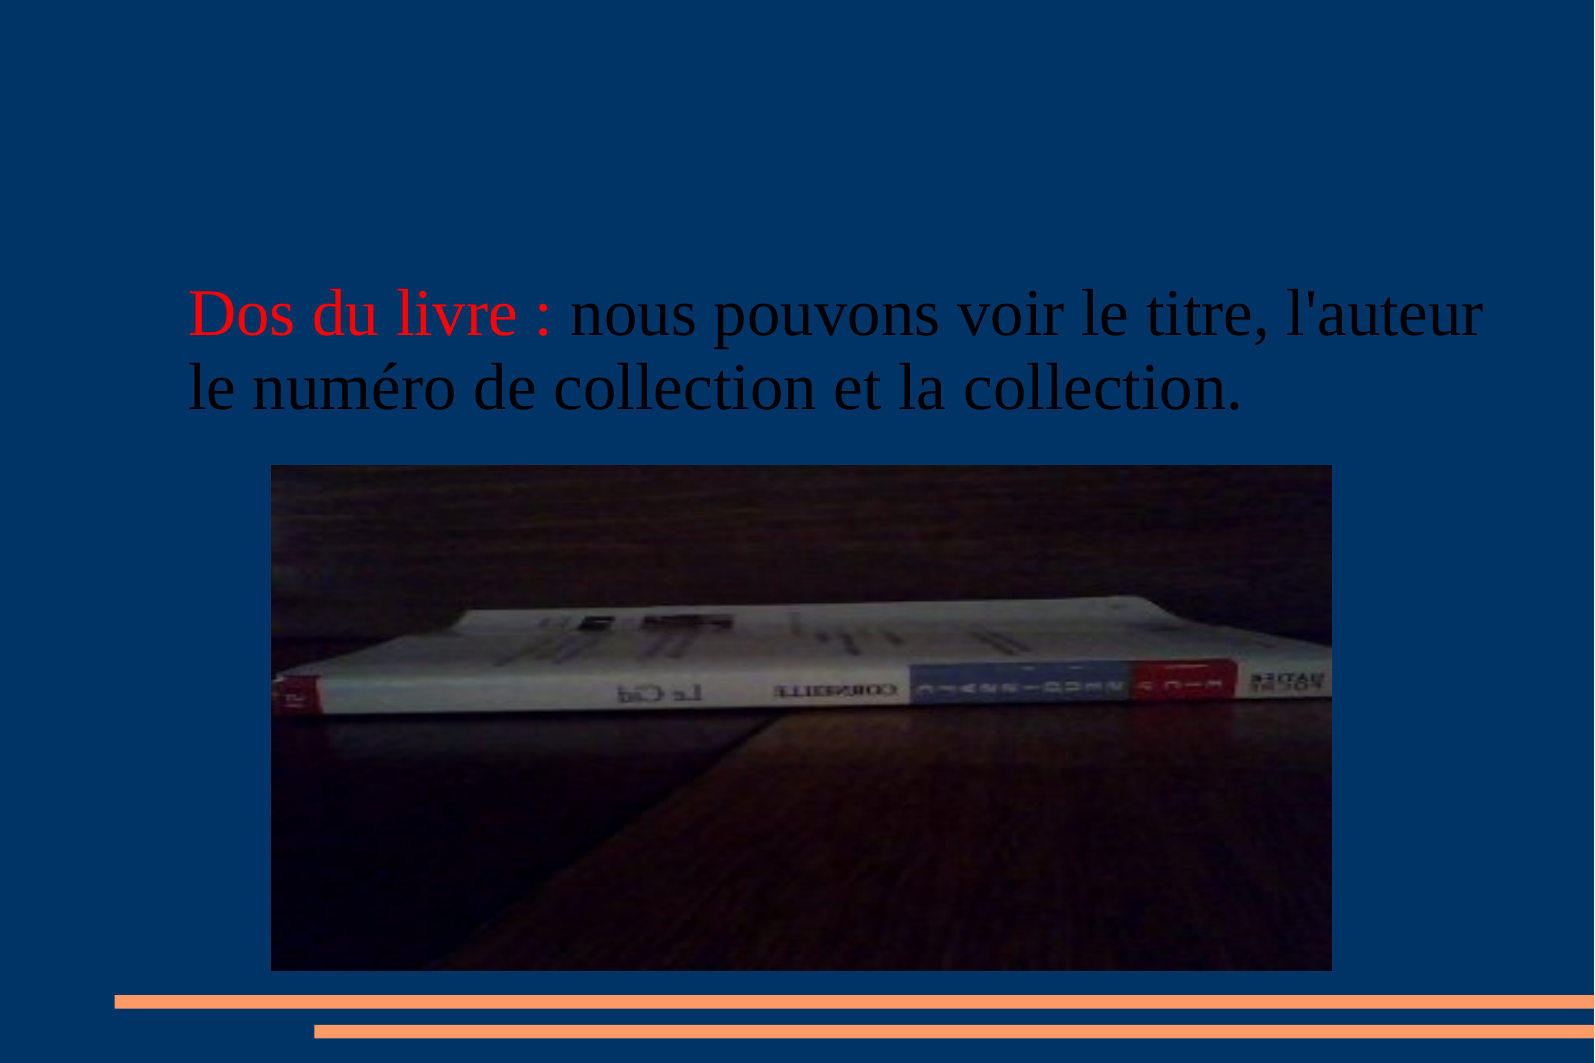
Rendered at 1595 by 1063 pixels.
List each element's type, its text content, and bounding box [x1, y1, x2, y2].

list Dos du livre : nous pouvons voir le titre, l'auteur le numéro de collection et la collection. [117, 276, 1505, 971]
picture [271, 465, 1332, 971]
